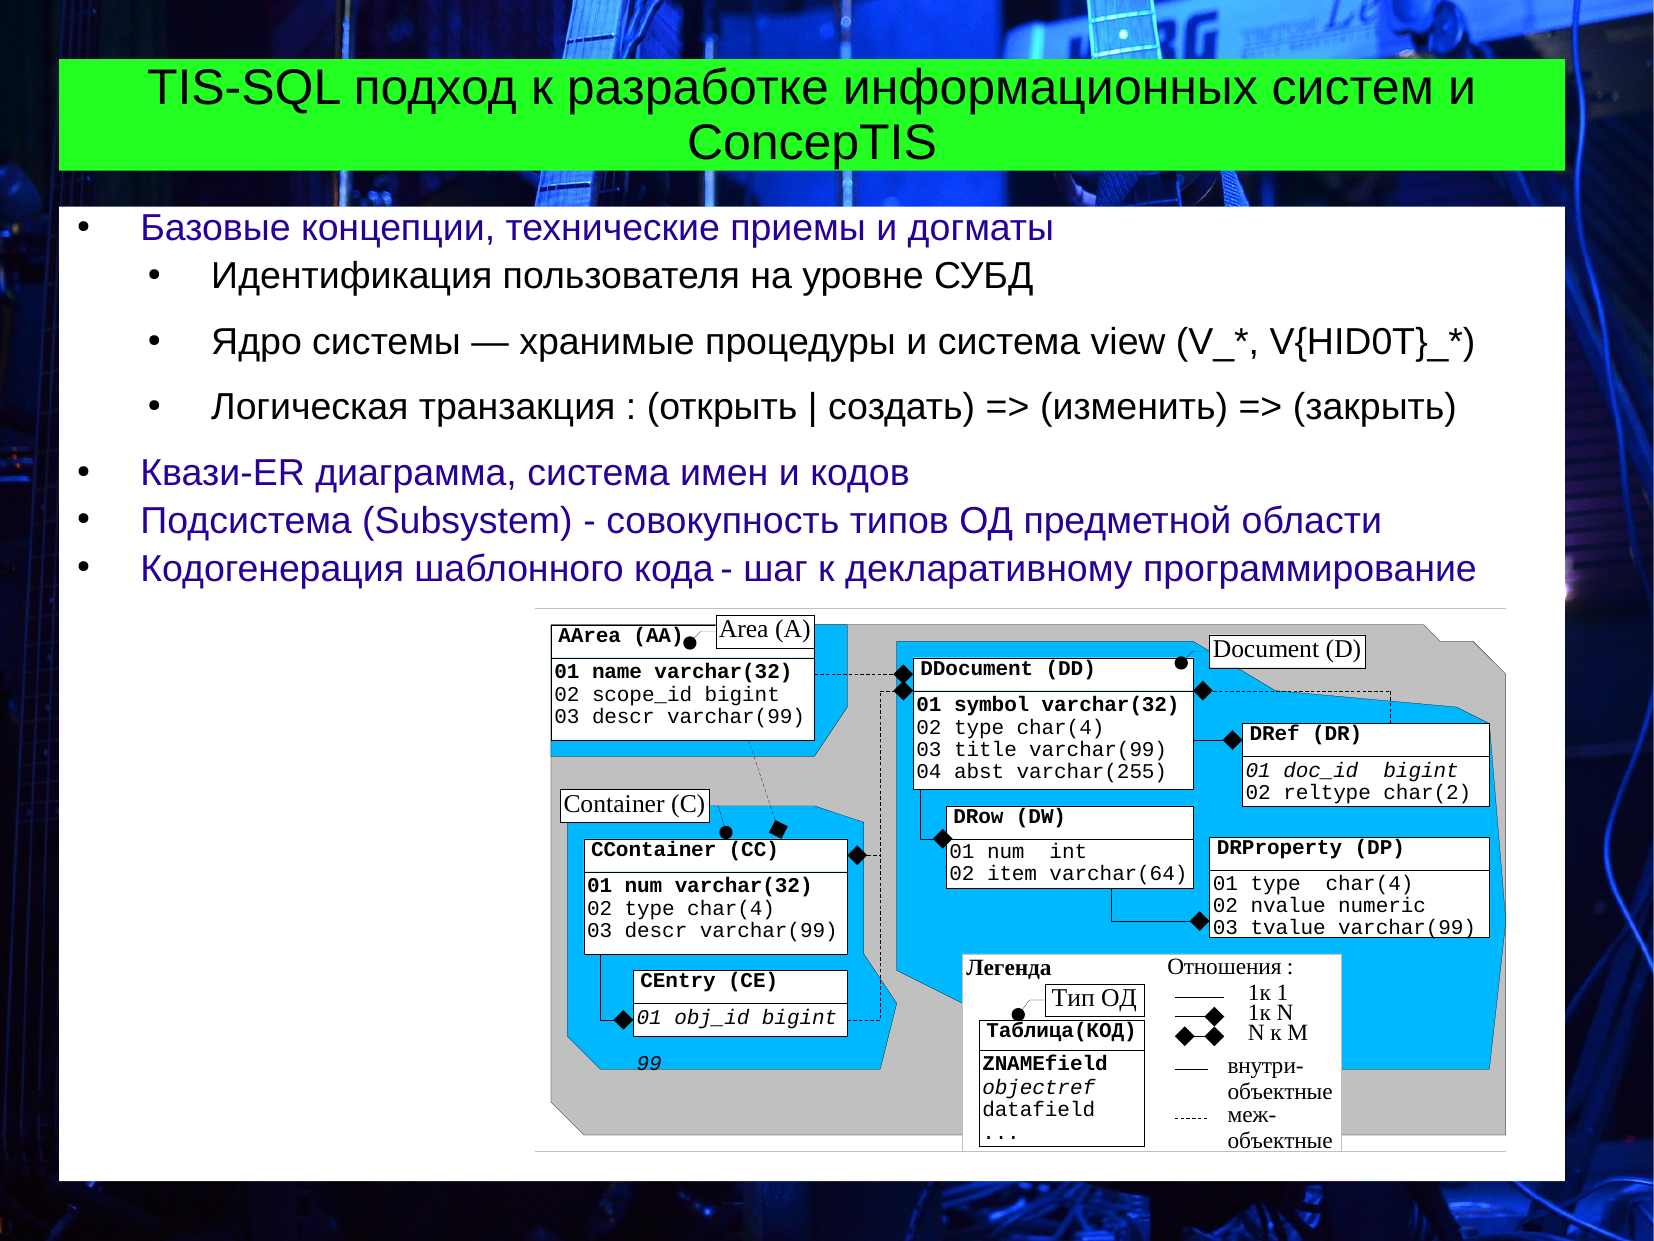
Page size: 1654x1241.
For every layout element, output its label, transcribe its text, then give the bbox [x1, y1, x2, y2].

list Базовые концепции, технические приемы и догматы Идентификация пользователя на уровне СУБД Ядро системы — хранимые процедуры и система view (V_*, V{HID0T}_*) Логическая транзакция : (открыть | создать) => (изменить) => (закрыть) Квази-ER диаграмма, система имен и кодов Подсистема (Subsystem) - совокупность типов ОД предметной области Кодогенерация шаблонного кода - шаг к декларативному программирование [59, 206, 1565, 1182]
picture [0, 0, 1654, 1241]
title TIS-SQL подход к разработке информационных систем и ConcepTIS [59, 59, 1566, 171]
